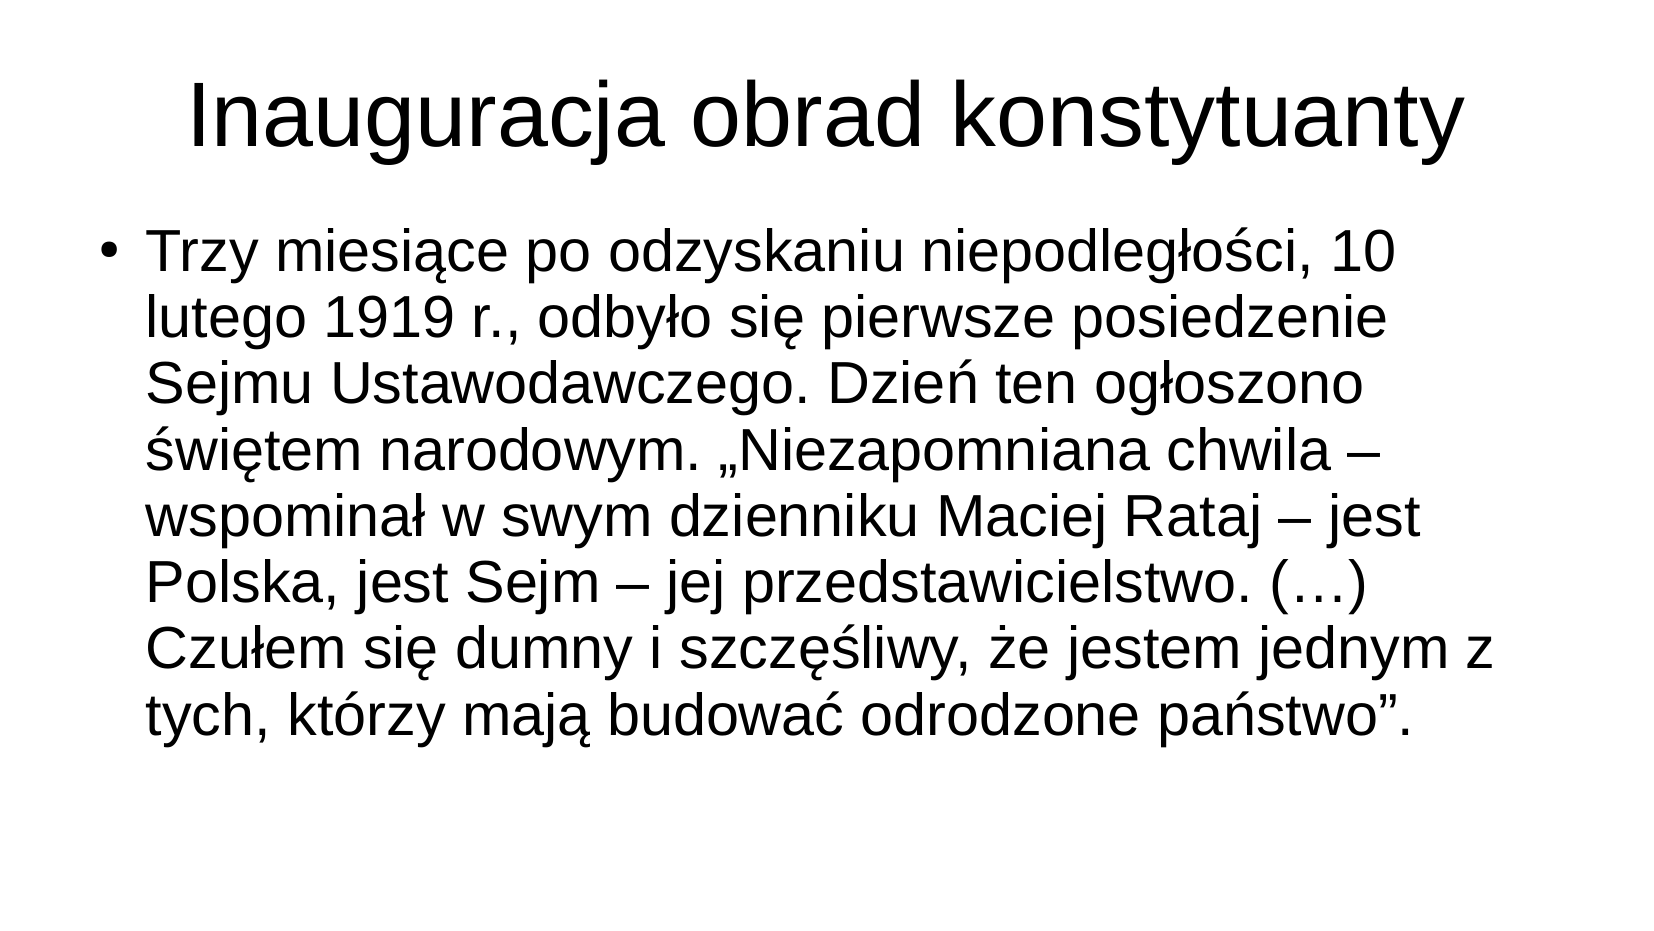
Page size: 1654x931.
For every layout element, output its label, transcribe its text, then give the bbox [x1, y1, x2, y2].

list Trzy miesiące po odzyskaniu niepodległości, 10 lutego 1919 r., odbyło się pierwsze posiedzenie Sejmu Ustawodawczego. Dzień ten ogłoszono świętem narodowym. „Niezapomniana chwila – wspominał w swym dzienniku Maciej Rataj – jest Polska, jest Sejm – jej przedstawicielstwo. (…) Czułem się dumny i szczęśliwy, że jestem jednym z tych, którzy mają budować odrodzone państwo”. [82, 217, 1571, 758]
title Inauguracja obrad konstytuanty [82, 37, 1571, 193]
